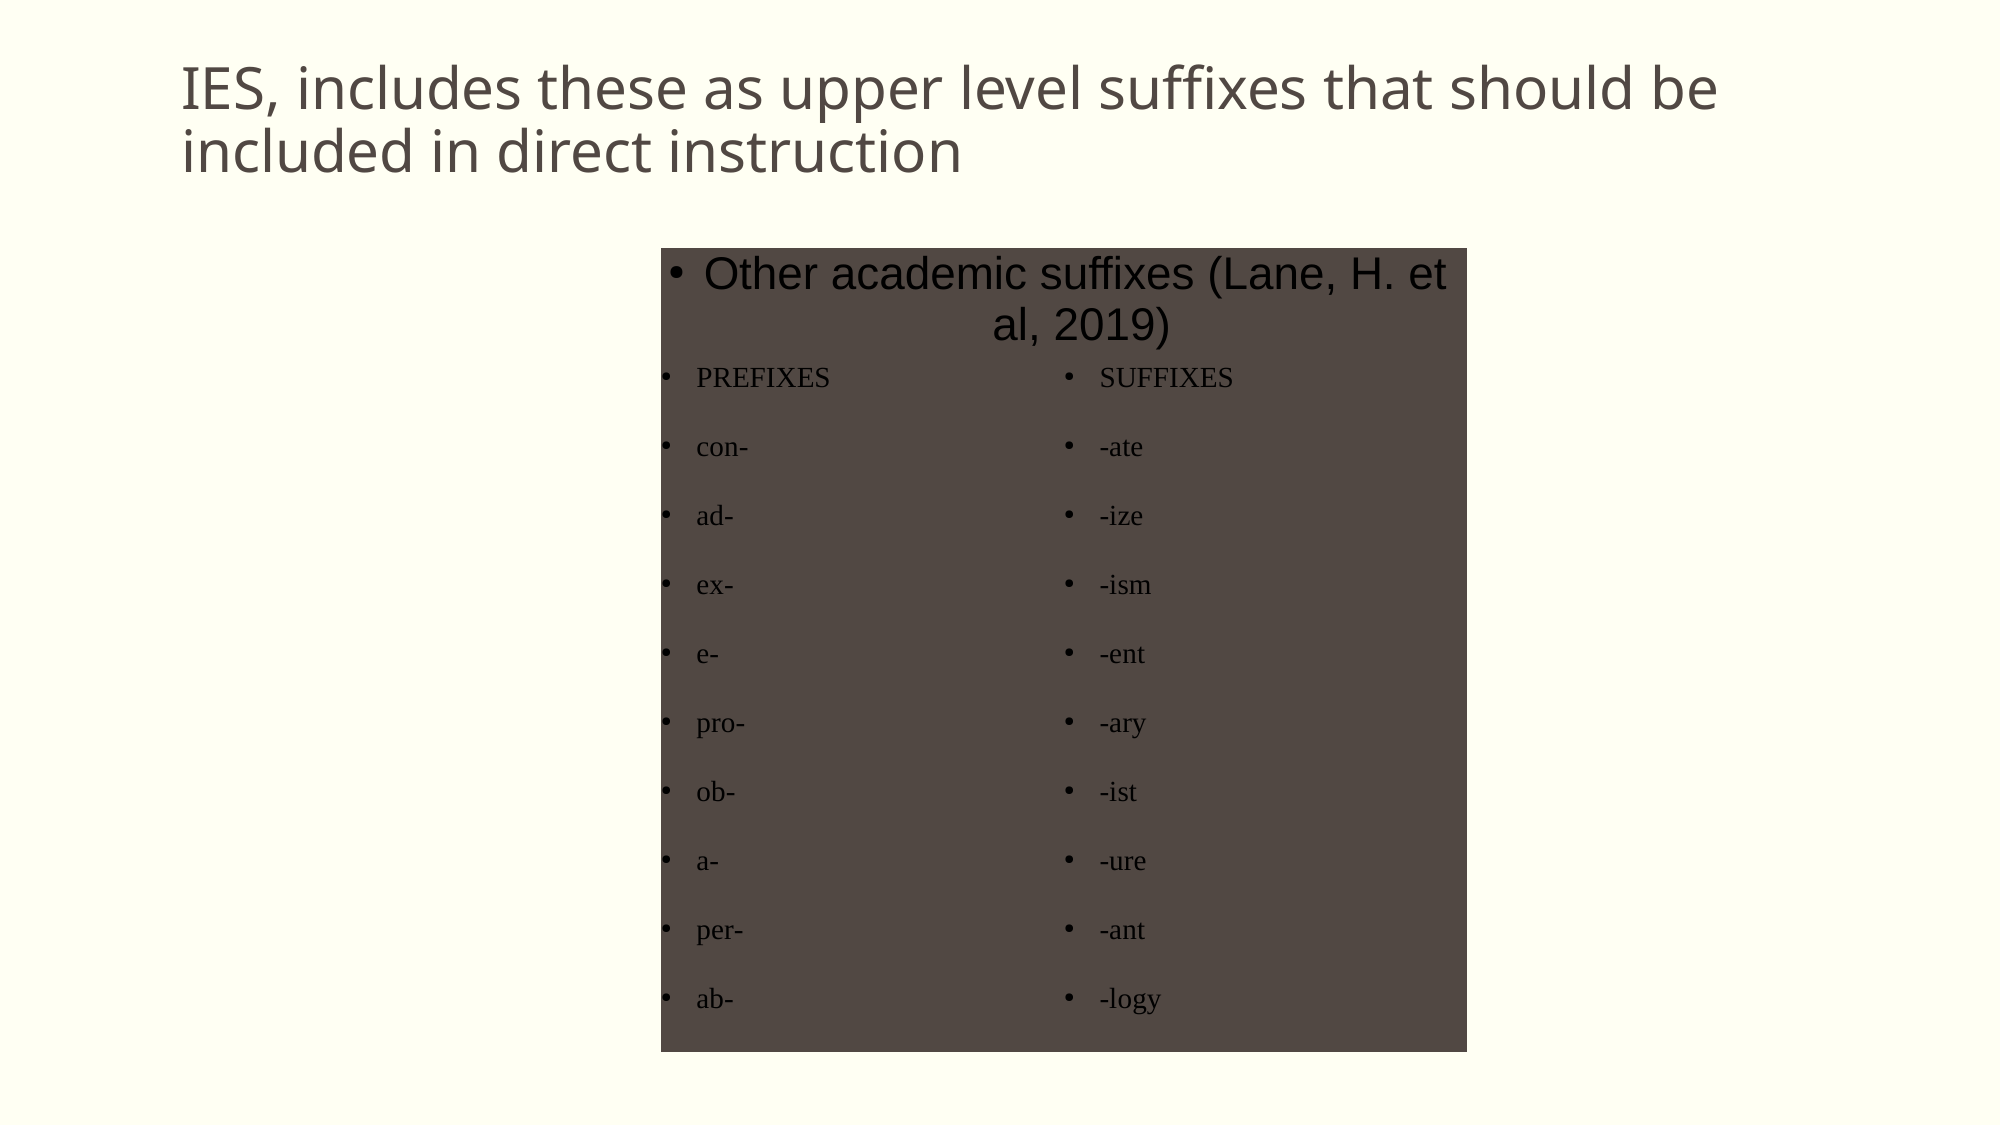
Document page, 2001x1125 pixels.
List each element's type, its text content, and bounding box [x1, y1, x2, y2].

table_cell con- [661, 430, 1064, 499]
table_cell -ant [1064, 913, 1467, 982]
table_cell ex- [661, 568, 1064, 637]
table_cell ab- [661, 982, 1064, 1052]
table_cell per- [661, 913, 1064, 982]
table_cell PREFIXES [661, 361, 1064, 430]
table_cell ad- [661, 499, 1064, 568]
table_cell a- [661, 844, 1064, 913]
table_header Other academic suffixes (Lane, H. et al, 2019) [661, 248, 1467, 361]
table_cell e- [661, 637, 1064, 706]
table_cell -ism [1064, 568, 1467, 637]
table_cell ob- [661, 775, 1064, 844]
title IES, includes these as upper level suffixes that should be included in direct instruction [181, 12, 1819, 193]
table_cell -ary [1064, 706, 1467, 775]
table_cell SUFFIXES [1064, 361, 1467, 430]
table_cell -ate [1064, 430, 1467, 499]
table_cell pro- [661, 706, 1064, 775]
table_cell -logy [1064, 982, 1467, 1052]
table_cell -ure [1064, 844, 1467, 913]
table_cell -ent [1064, 637, 1467, 706]
table_cell -ize [1064, 499, 1467, 568]
table_cell -ist [1064, 775, 1467, 844]
